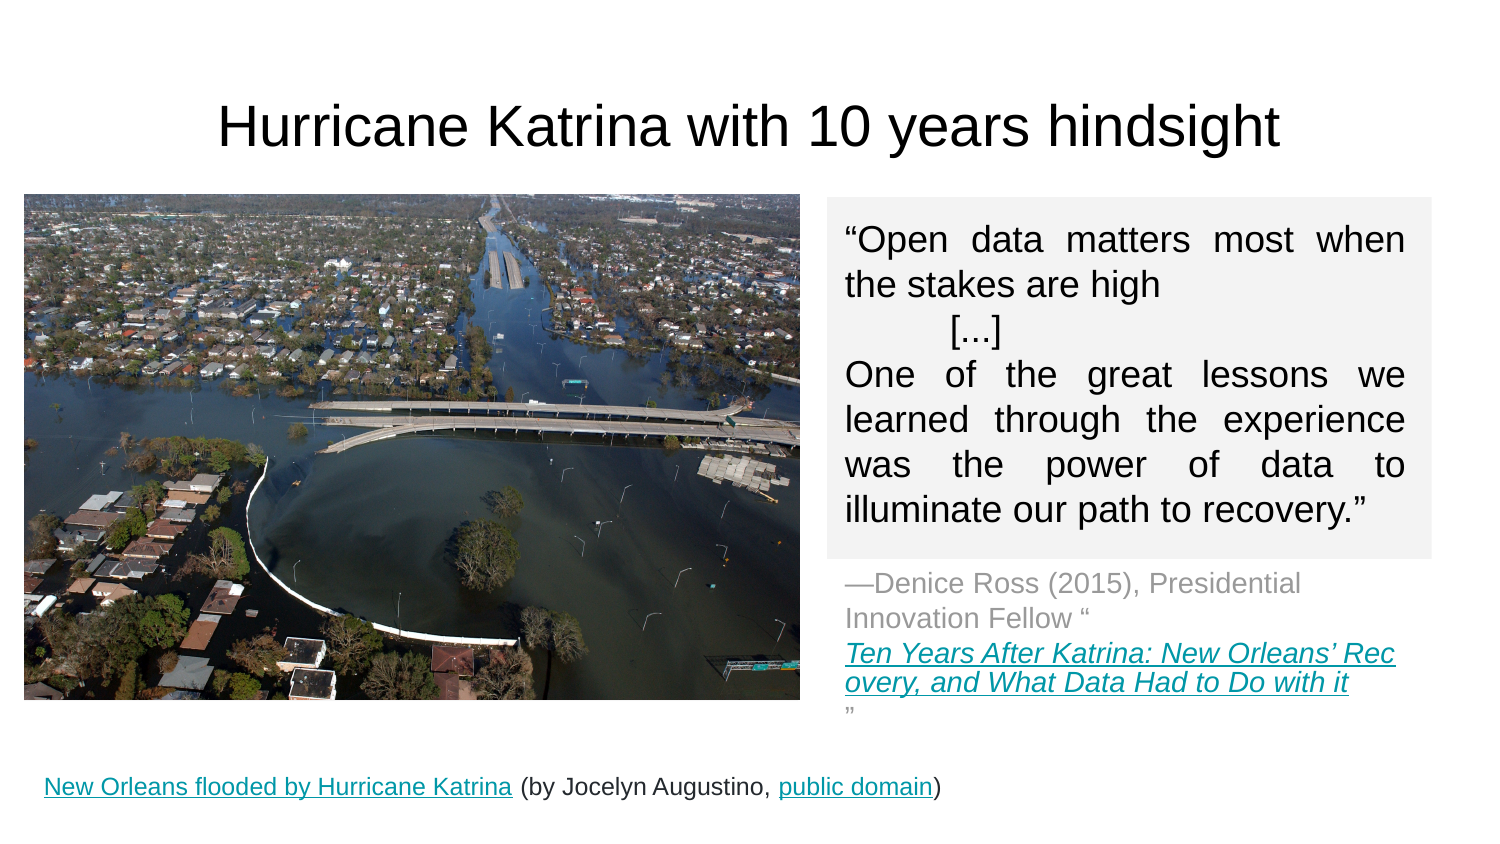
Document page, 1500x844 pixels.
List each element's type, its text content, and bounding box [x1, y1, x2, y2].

picture [24, 194, 800, 700]
text_box New Orleans flooded by Hurricane Katrina (by Jocelyn Augustino, public domain) [28, 755, 1205, 844]
title Hurricane Katrina with 10 years hindsight [51, 72, 1449, 167]
text_box [827, 197, 1432, 559]
text_box “Open data matters most when the stakes are high [...] One of the great lessons we learned through the experience was the power of data to illuminate our path to recovery.” —Denice Ross (2015), Presidential Innovation Fellow “Ten Years After Katrina: New Orleans’ Recovery, and What Data Had to Do with it” [829, 199, 1421, 570]
